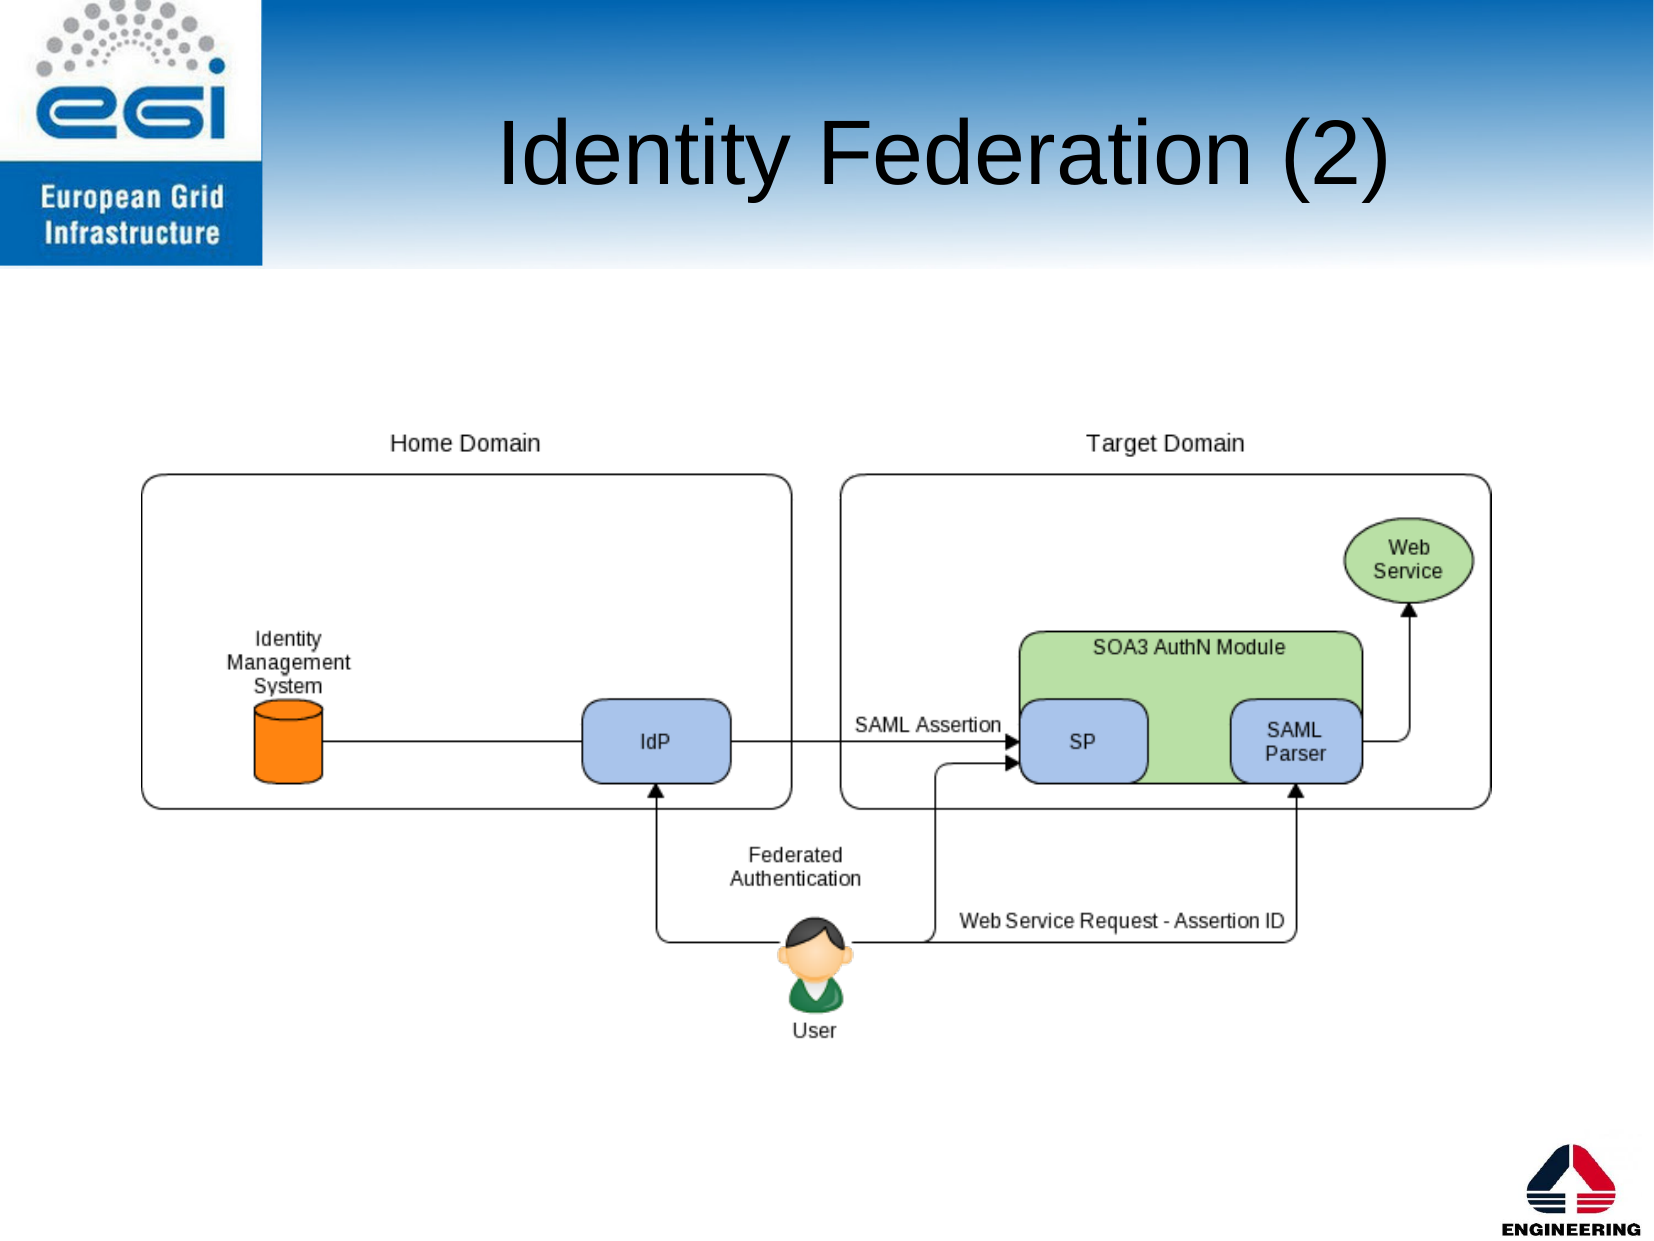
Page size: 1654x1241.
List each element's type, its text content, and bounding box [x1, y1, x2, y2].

picture [1500, 1129, 1642, 1241]
picture [141, 413, 1492, 1045]
title Identity Federation (2) [318, 49, 1571, 257]
picture [0, 0, 1654, 269]
